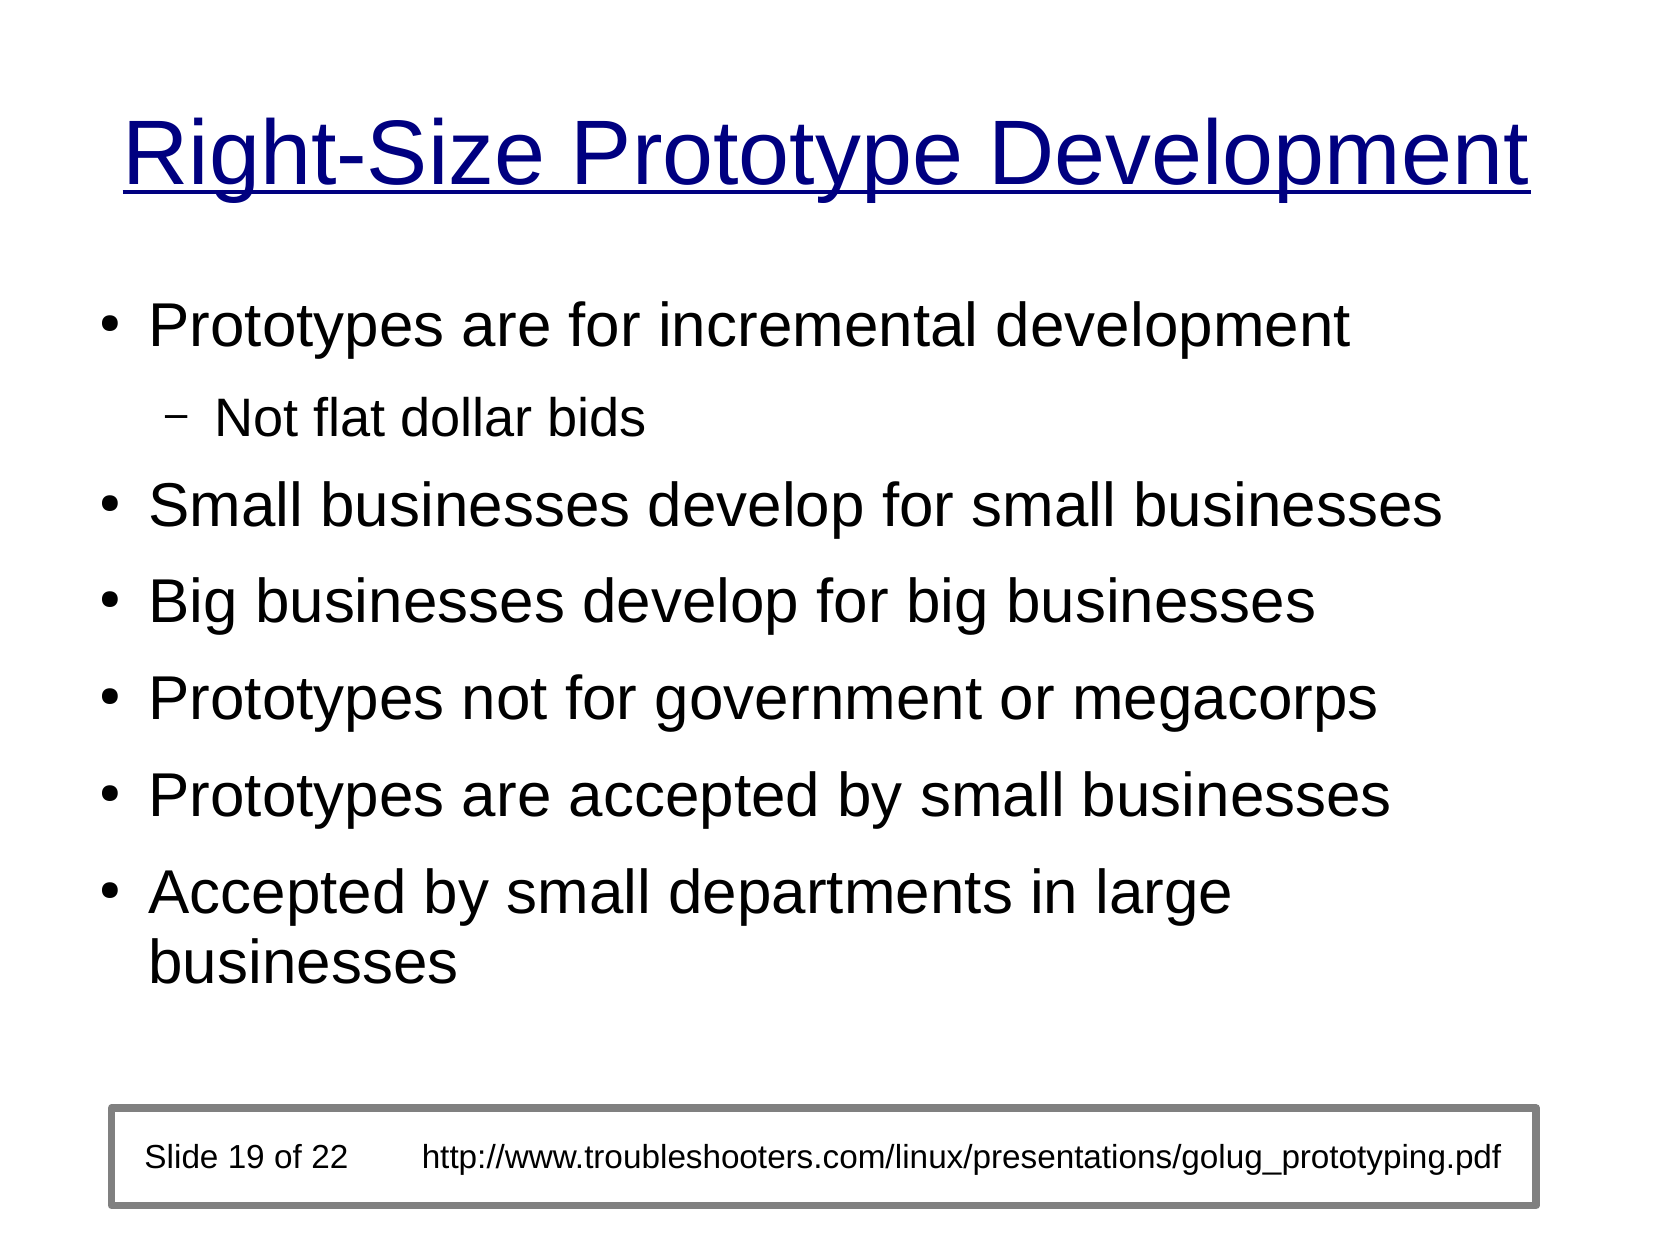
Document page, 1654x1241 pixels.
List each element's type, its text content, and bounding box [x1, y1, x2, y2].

title Right-Size Prototype Development [82, 49, 1571, 257]
text_box Slide <number> of 22 http://www.troubleshooters.com/linux/presentations/golug_prototyping.pdf [111, 1108, 1537, 1206]
list Prototypes are for incremental development Not flat dollar bids Small businesses develop for small businesses Big businesses develop for big businesses Prototypes not for government or megacorps Prototypes are accepted by small businesses Accepted by small departments in large businesses [82, 290, 1538, 1010]
